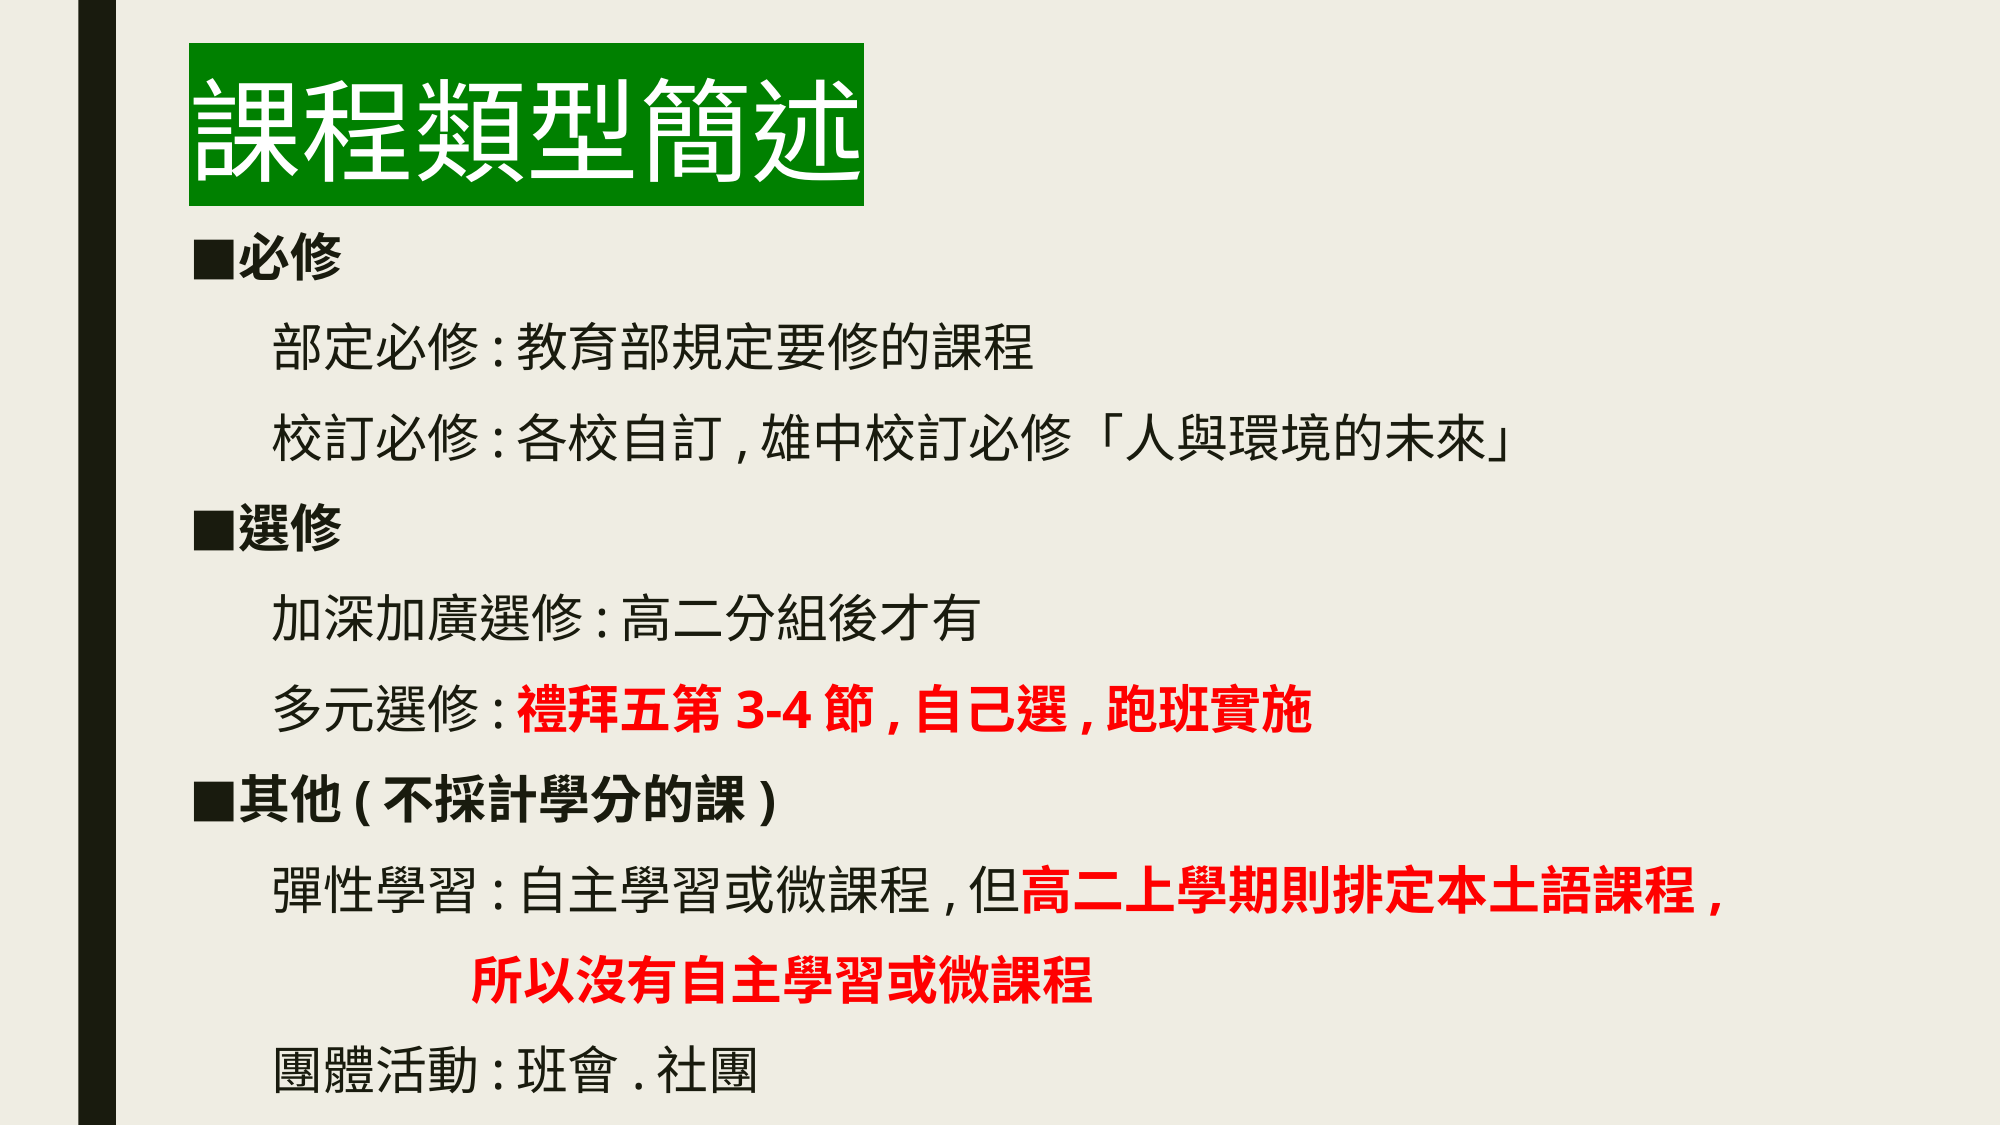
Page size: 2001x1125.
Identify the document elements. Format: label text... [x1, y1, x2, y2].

list 必修 部定必修:教育部規定要修的課程 校訂必修:各校自訂,雄中校訂必修「人與環境的未來」 選修 加深加廣選修:高二分組後才有 多元選修:禮拜五第3-4節,自己選,跑班實施 其他(不採計學分的課) 彈性學習:自主學習或微課程,但高二上學期則排定本土語課程, 所以沒有自主學習或微課程 團體活動:班會.社團 [174, 212, 1963, 1113]
title 課程類型簡述 [174, 50, 1750, 212]
